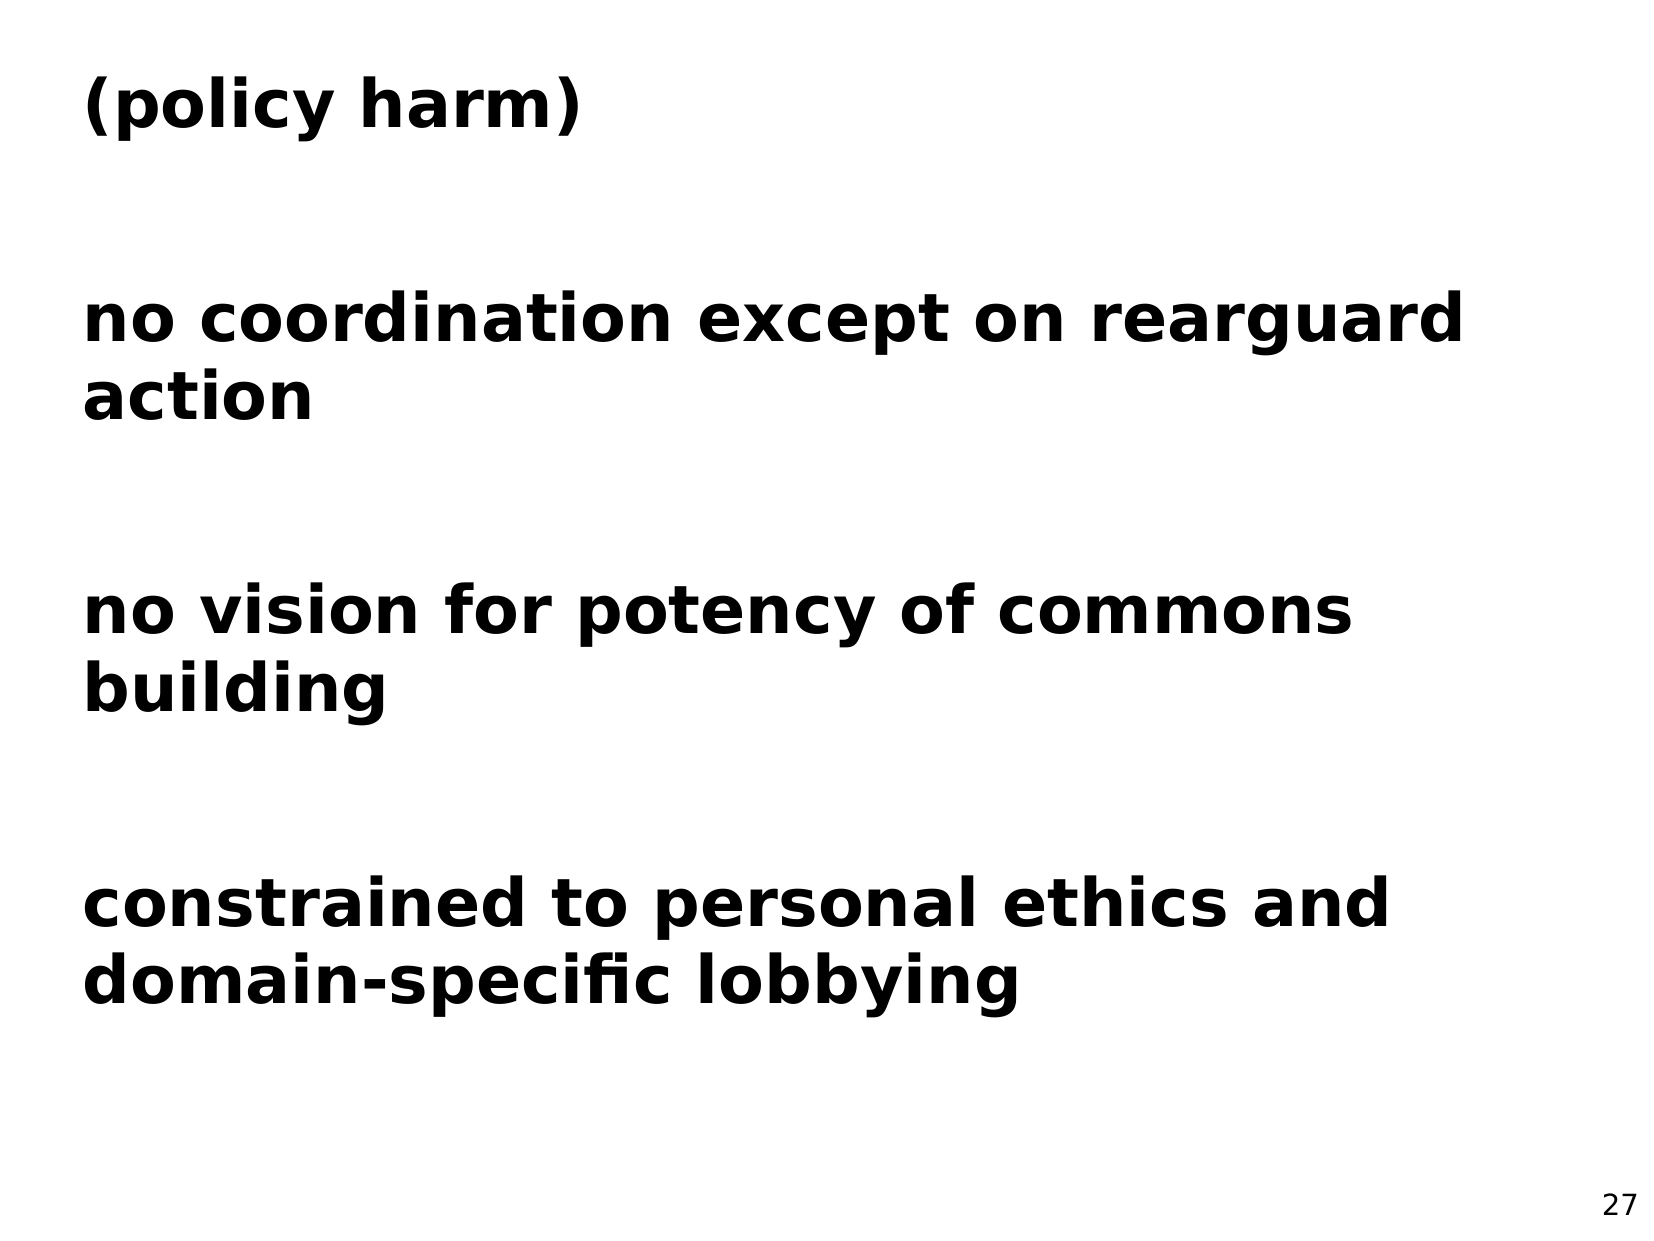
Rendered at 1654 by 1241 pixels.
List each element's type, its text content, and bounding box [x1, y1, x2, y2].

list (policy harm) no coordination except on rearguard action no vision for potency of commons building constrained to personal ethics and domain-specific lobbying [82, 65, 1571, 1235]
